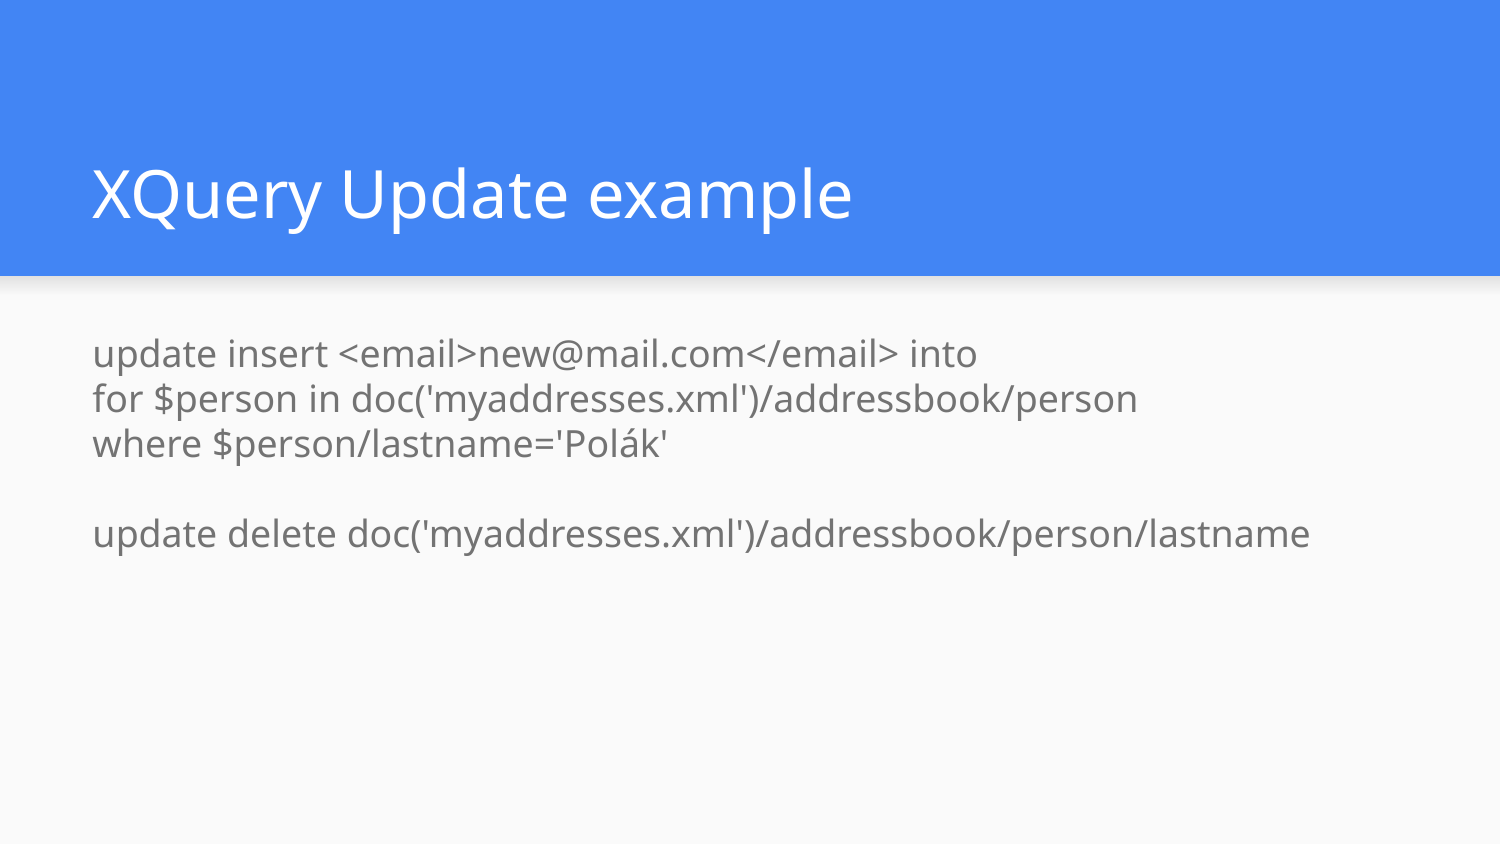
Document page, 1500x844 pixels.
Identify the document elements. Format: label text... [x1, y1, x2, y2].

title XQuery Update example [77, 121, 1427, 248]
list update insert <email>new@mail.com</email> into for $person in doc('myaddresses.xml')/addressbook/person where $person/lastname='Polák' update delete doc('myaddresses.xml')/addressbook/person/lastname [77, 314, 1427, 760]
